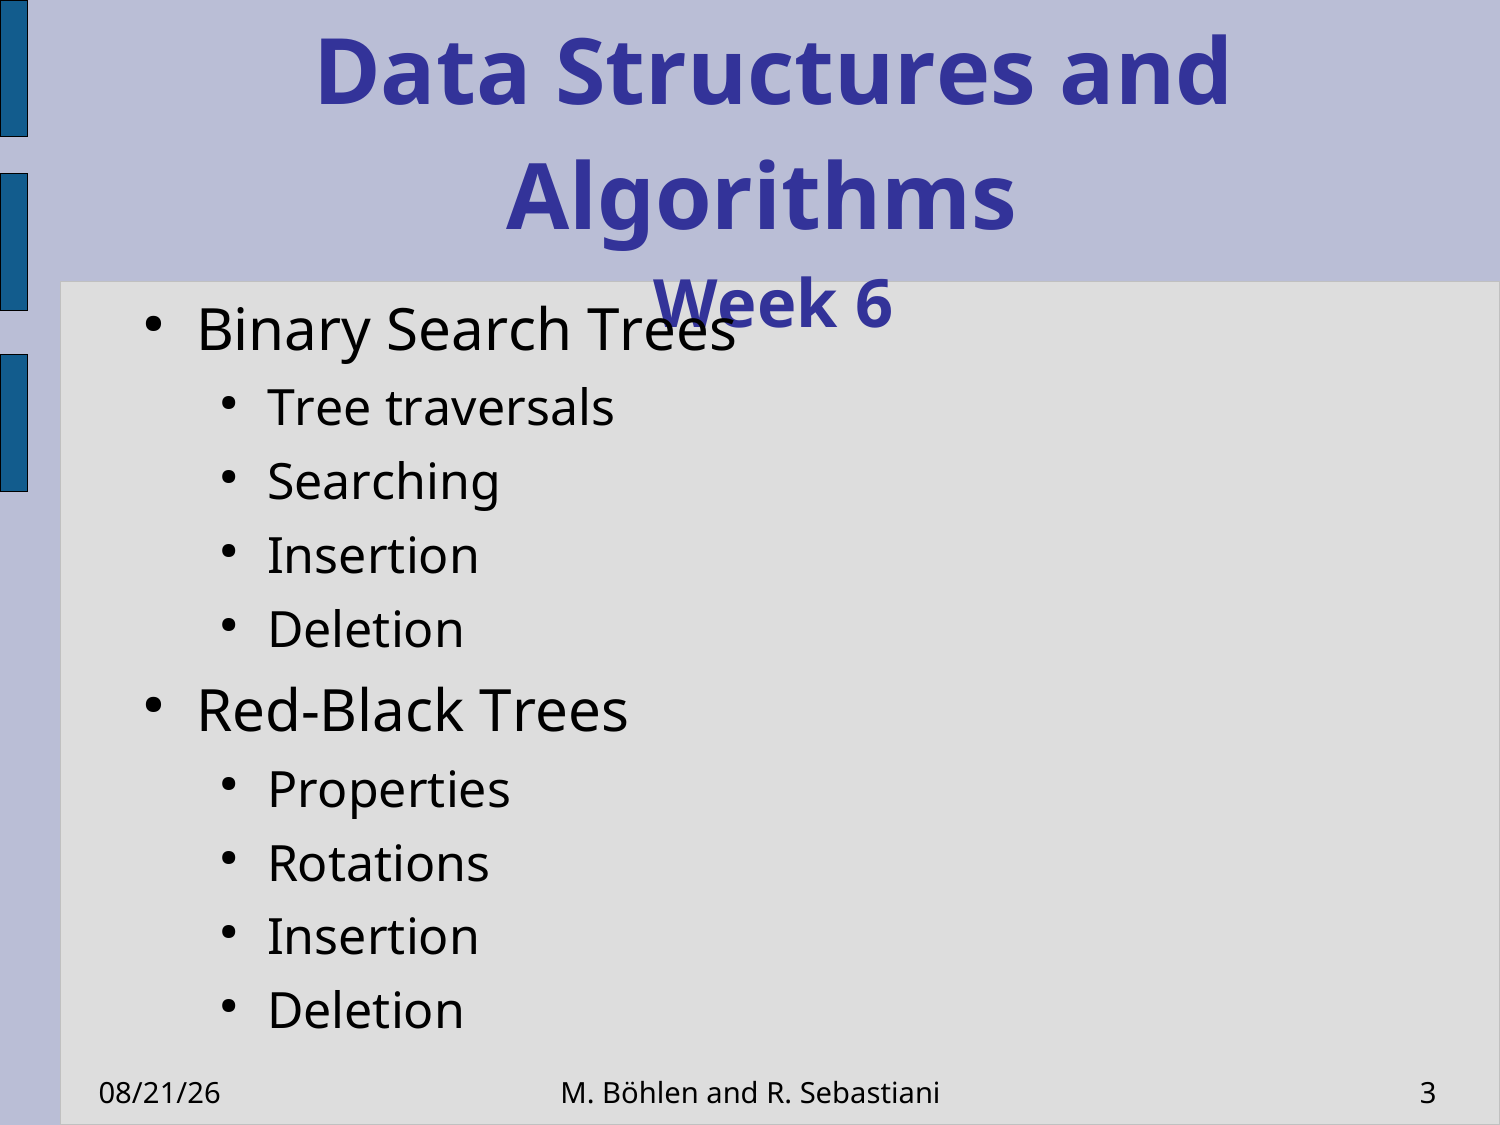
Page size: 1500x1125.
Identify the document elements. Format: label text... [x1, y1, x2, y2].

subtitle Binary Search Trees Tree traversals Searching Insertion Deletion Red-Black Trees Properties Rotations Insertion Deletion [110, 305, 1392, 1030]
title Data Structures and Algorithms Week 6 [65, 68, 1482, 285]
